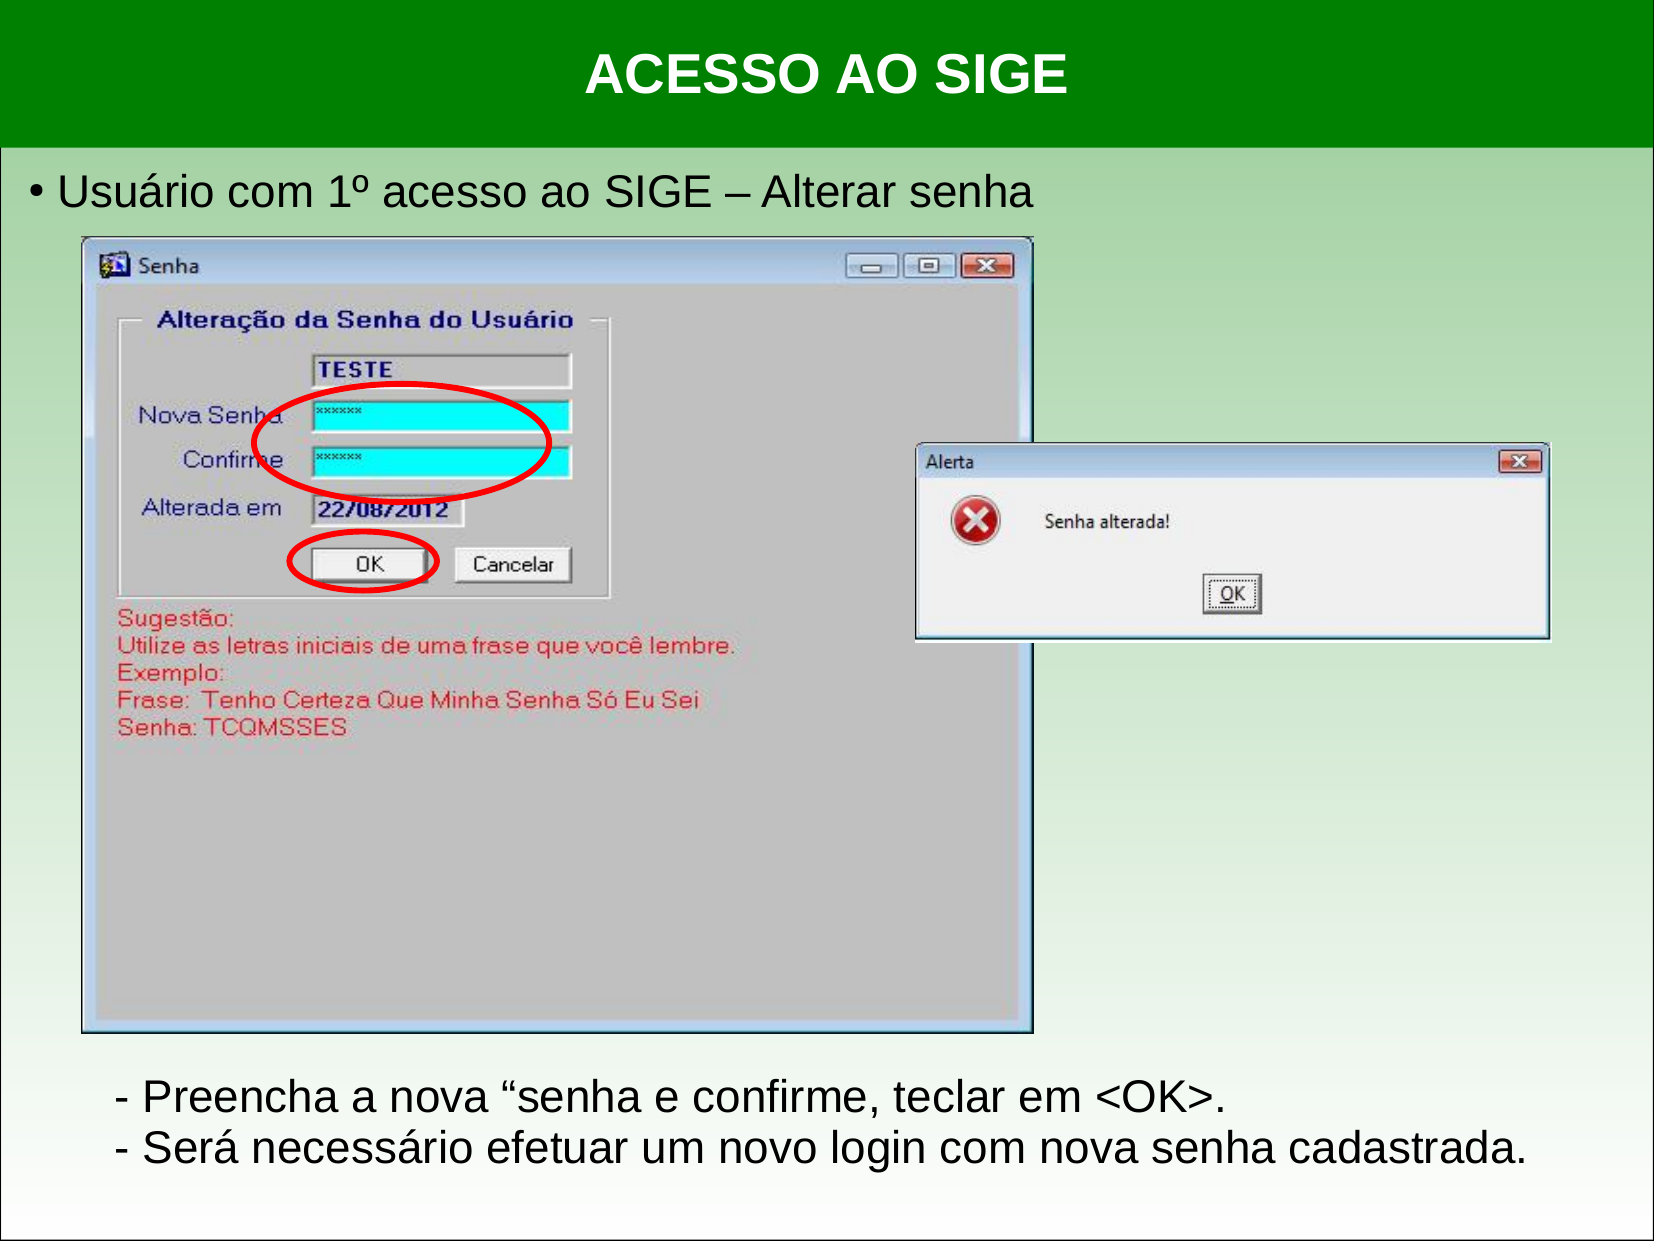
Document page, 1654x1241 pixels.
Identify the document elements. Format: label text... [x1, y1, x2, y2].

text_box Usuário com 1º acesso ao SIGE – Alterar senha [0, 147, 1063, 237]
picture [81, 236, 1552, 1034]
text_box ACESSO AO SIGE [0, 0, 1654, 148]
text_box - Preencha a nova “senha e confirme, teclar em <OK>. - Será necessário efetuar um novo login com nova senha cadastrada. [29, 1062, 1625, 1182]
text_box ' [0, 148, 1654, 1241]
